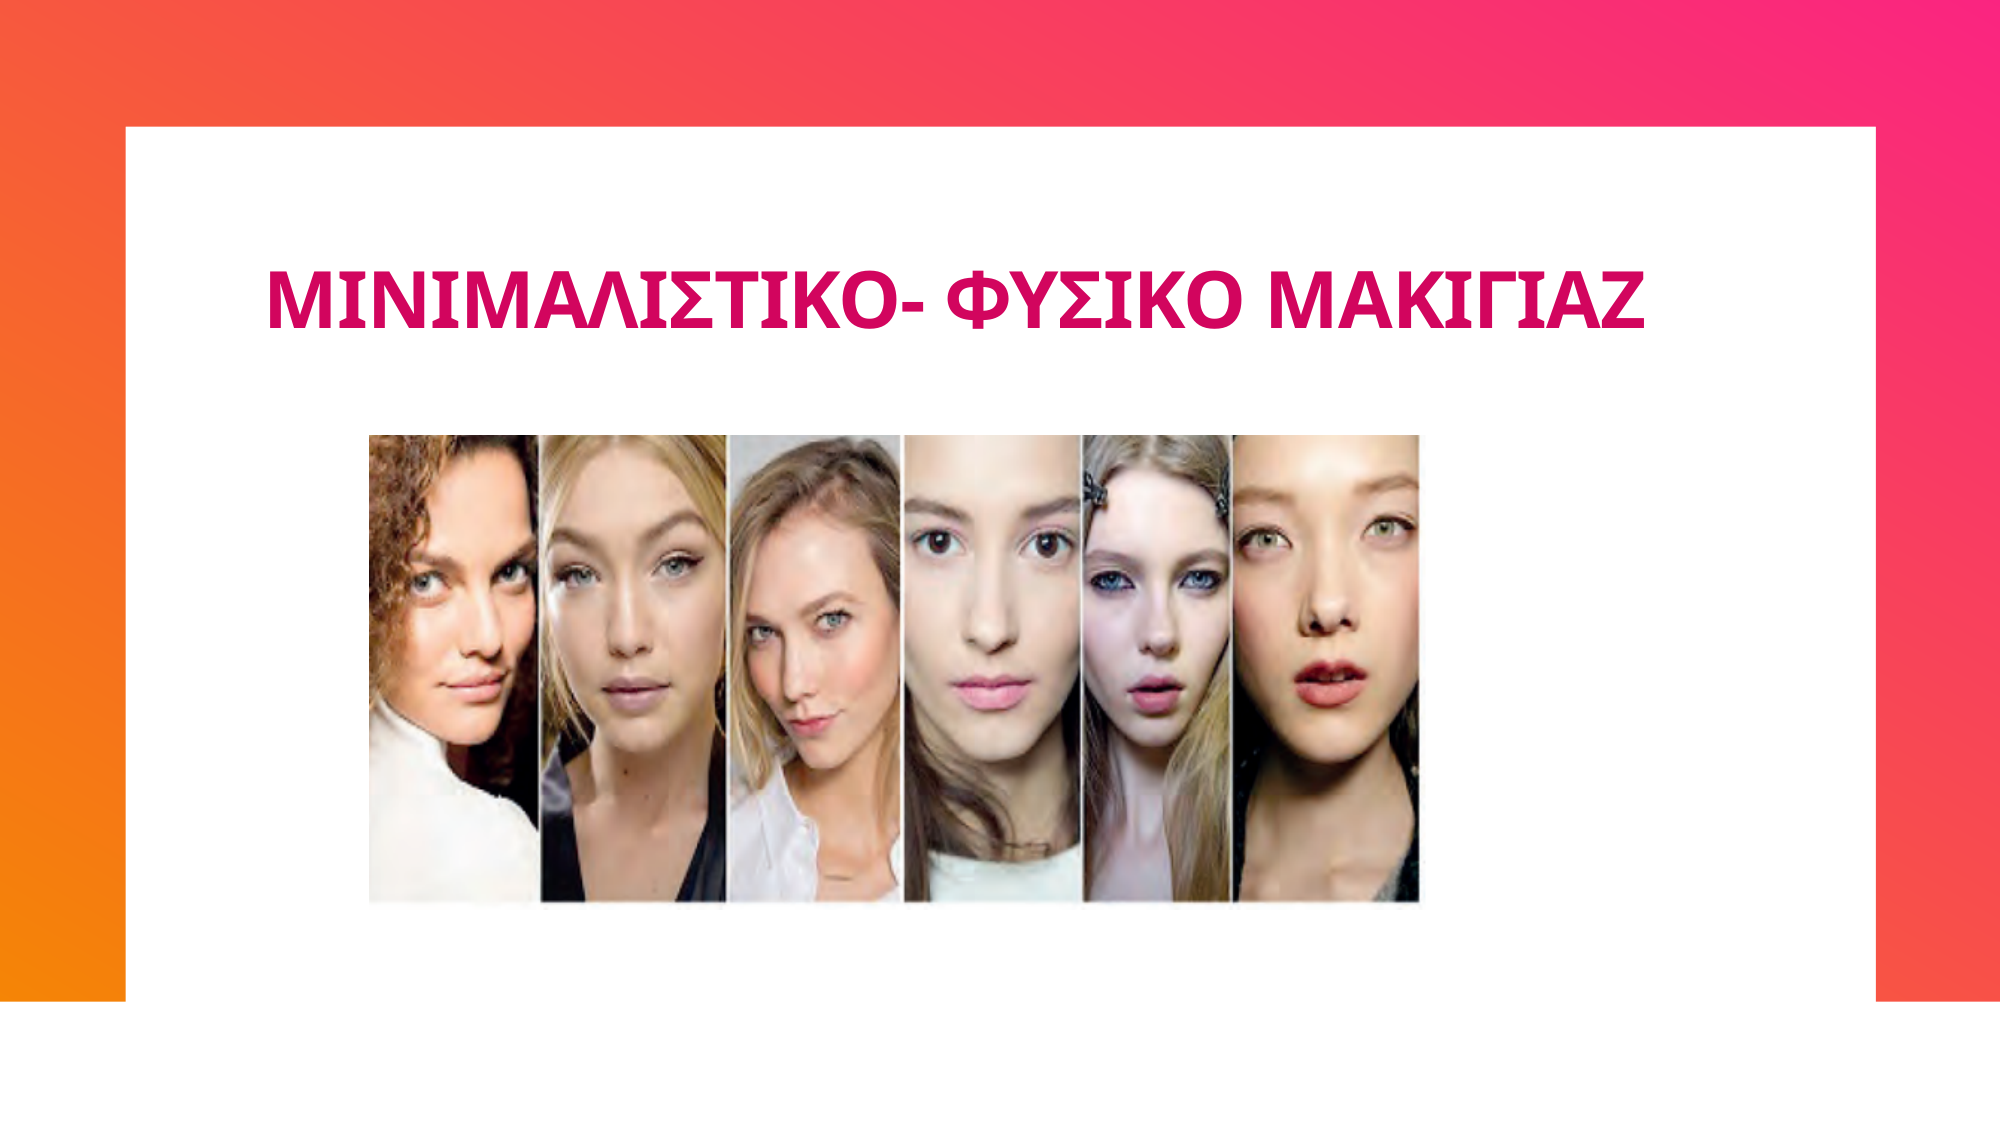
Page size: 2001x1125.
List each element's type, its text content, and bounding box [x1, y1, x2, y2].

picture [369, 435, 1454, 910]
title ΜΙΝΙΜΑΛΙΣΤΙΚΟ- ΦΥΣΙΚΟ ΜΑΚΙΓΙΑΖ [248, 248, 1662, 379]
